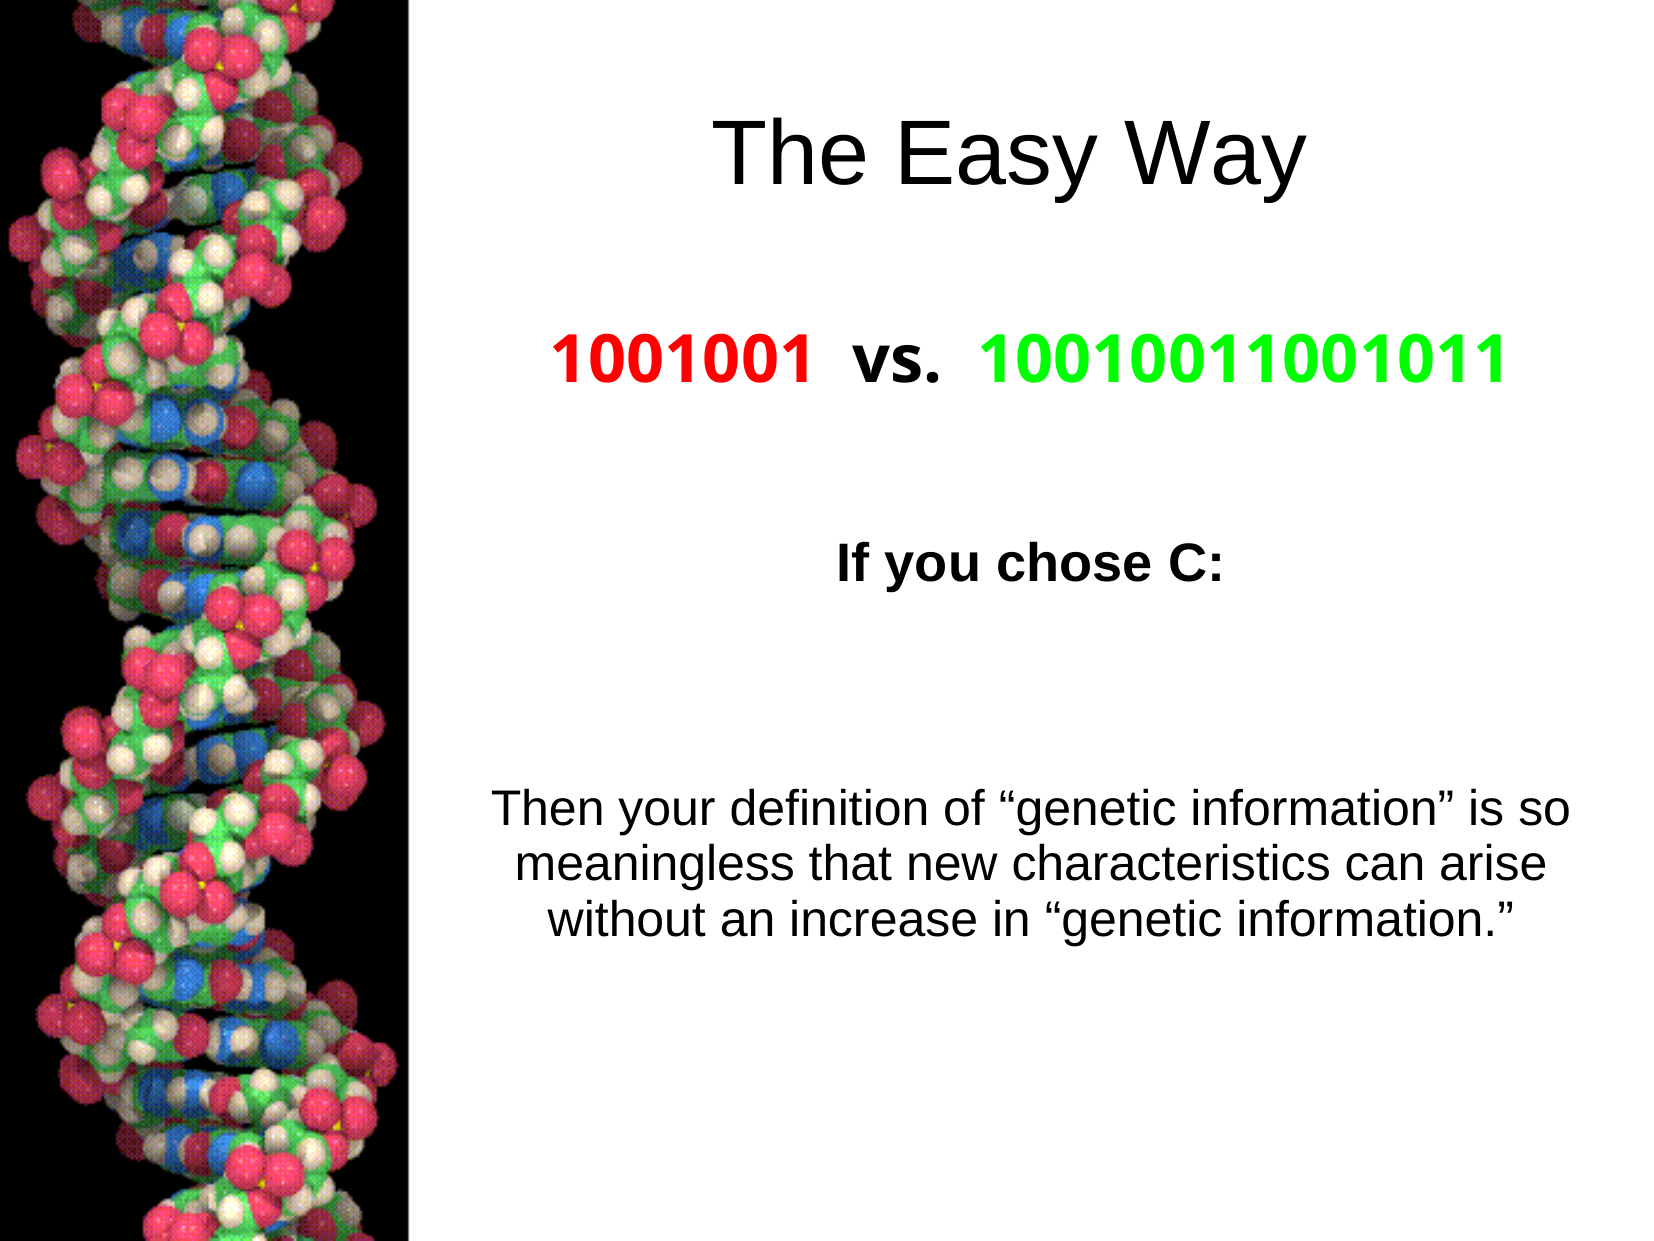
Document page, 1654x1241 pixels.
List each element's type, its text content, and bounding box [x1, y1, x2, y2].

picture [0, 0, 1654, 1241]
title The Easy Way [450, 49, 1571, 257]
text_box If you chose C: [450, 525, 1613, 602]
text_box 1001001 vs. 10010011001011 [450, 262, 1613, 451]
text_box Then your definition of “genetic information” is so meaningless that new characteristics can arise without an increase in “genetic information.” [450, 772, 1613, 955]
